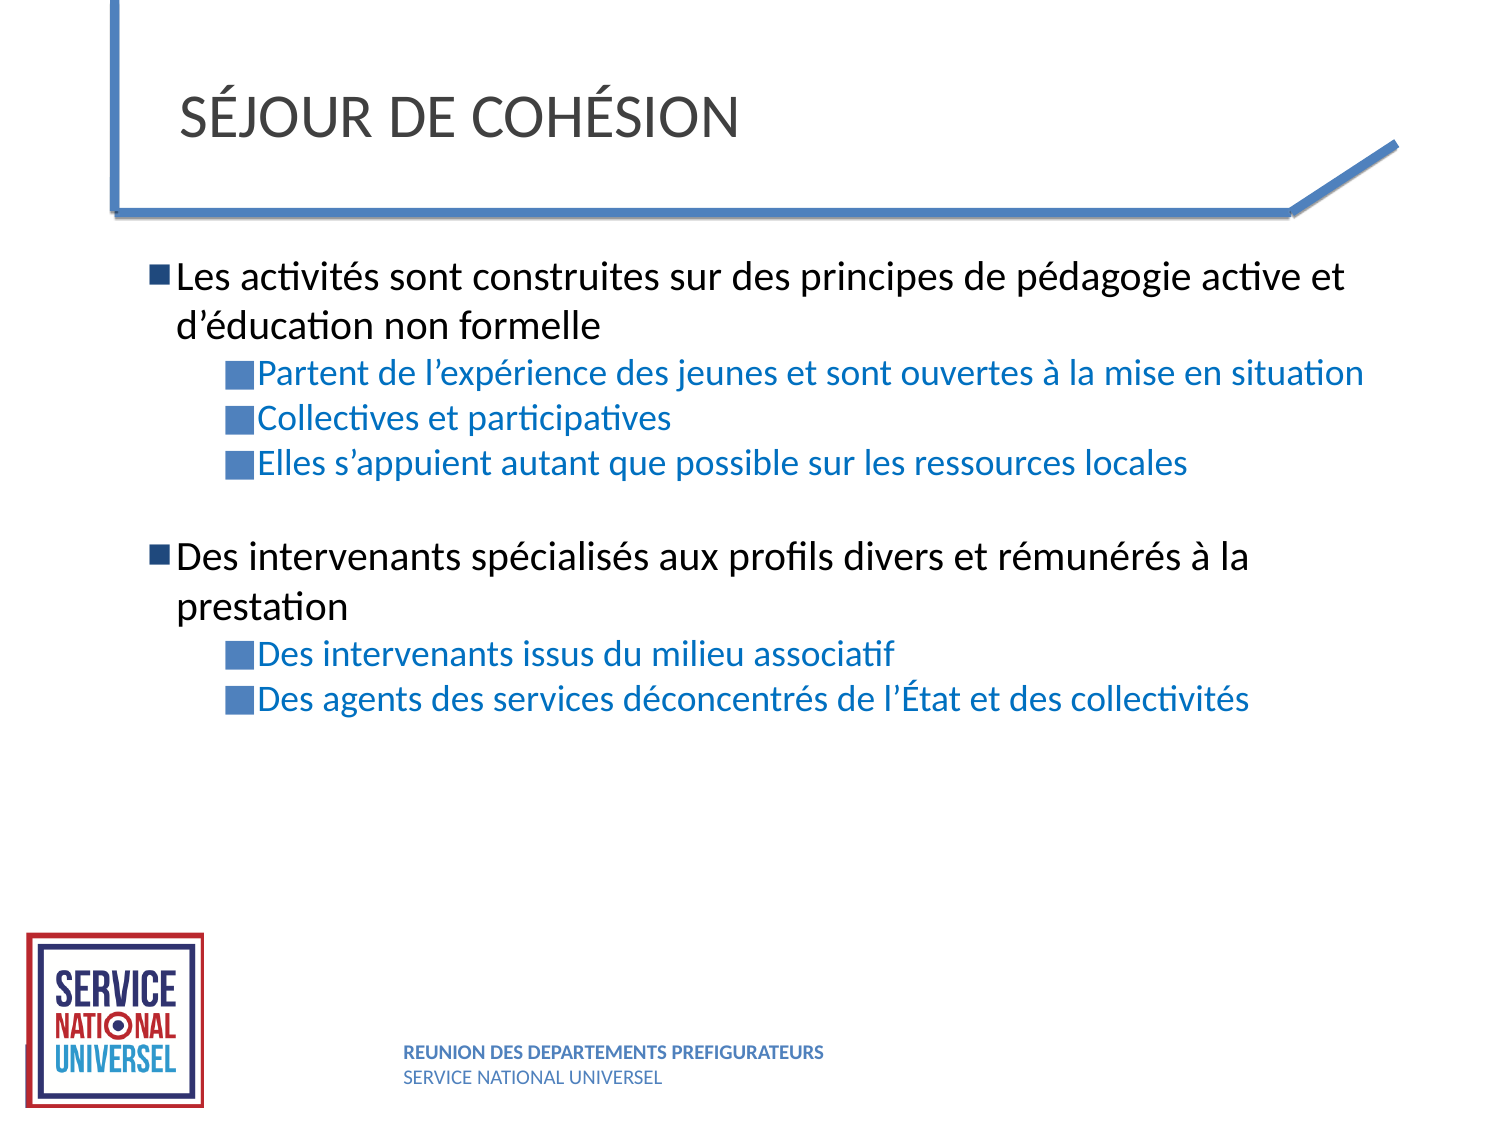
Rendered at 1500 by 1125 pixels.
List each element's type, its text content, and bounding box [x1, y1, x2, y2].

picture [25, 931, 204, 1108]
text_box Séjour de cohésion [164, 82, 756, 161]
text_box Les activités sont construites sur des principes de pédagogie active et d’éducation non formelle Partent de l’expérience des jeunes et sont ouvertes à la mise en situation Collectives et participatives Elles s’appuient autant que possible sur les ressources locales Des intervenants spécialisés aux profils divers et rémunérés à la prestation Des intervenants issus du milieu associatif Des agents des services déconcentrés de l’État et des collectivités [132, 241, 1425, 963]
